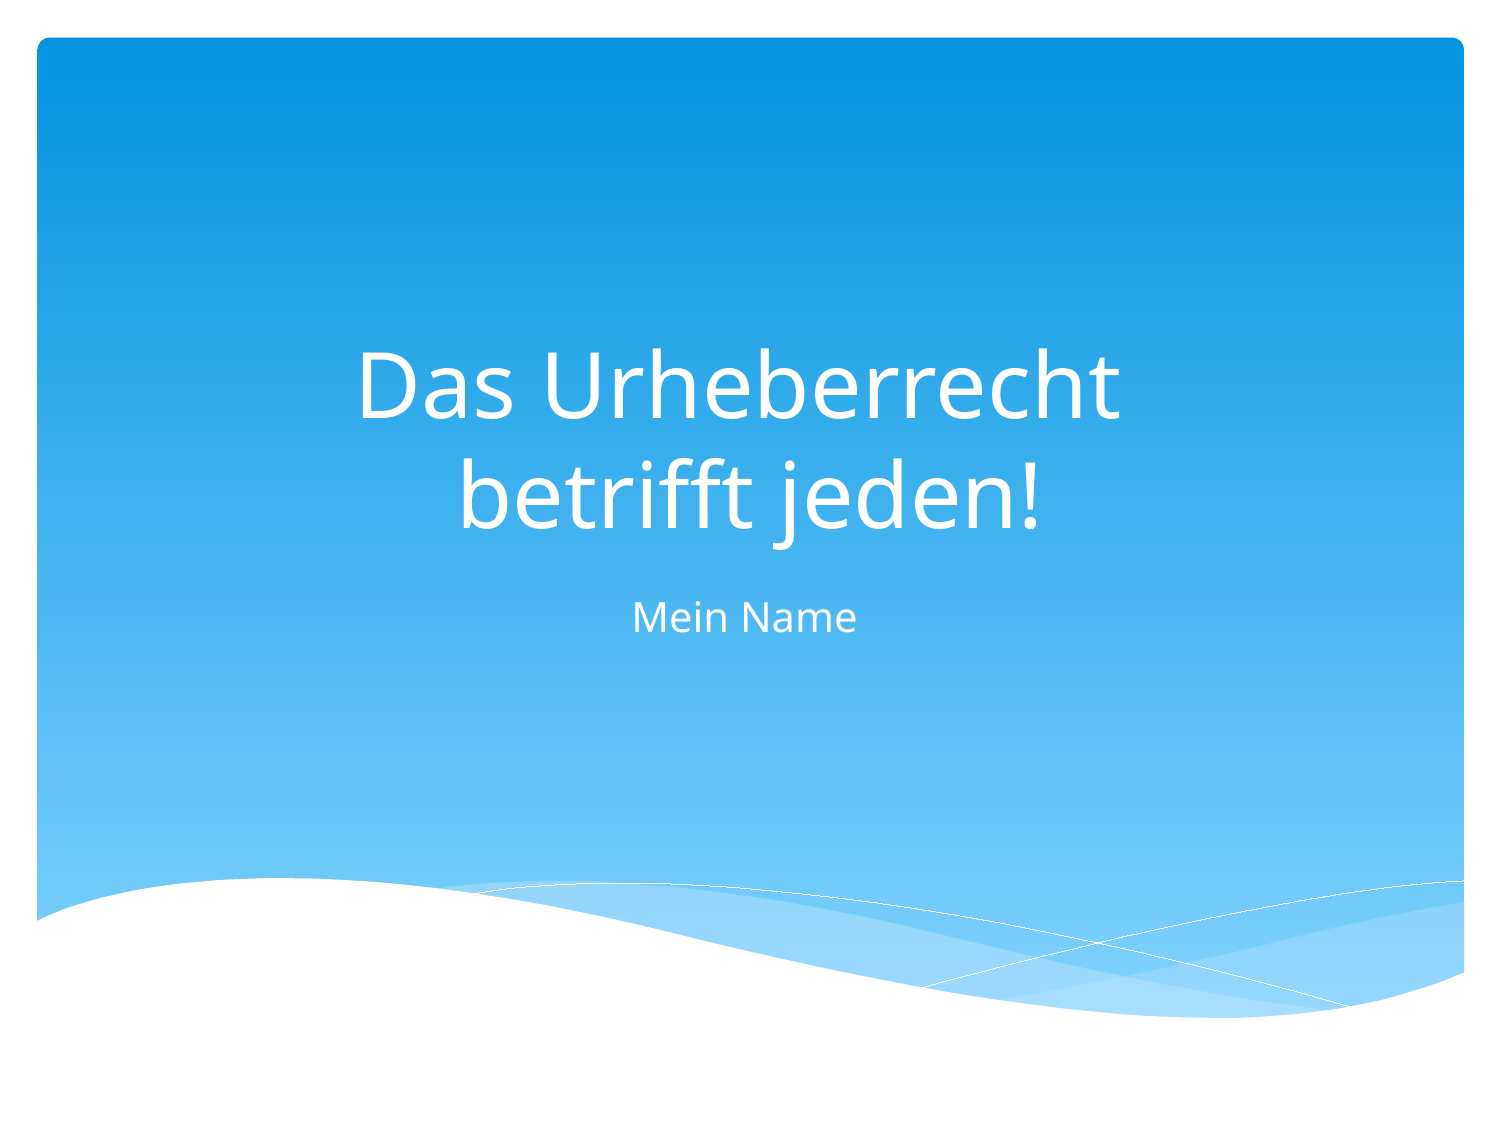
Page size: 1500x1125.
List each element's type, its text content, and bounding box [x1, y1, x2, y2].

subtitle Mein Name [225, 583, 1276, 826]
title Das Urheberrecht betrifft jeden! [112, 262, 1388, 555]
